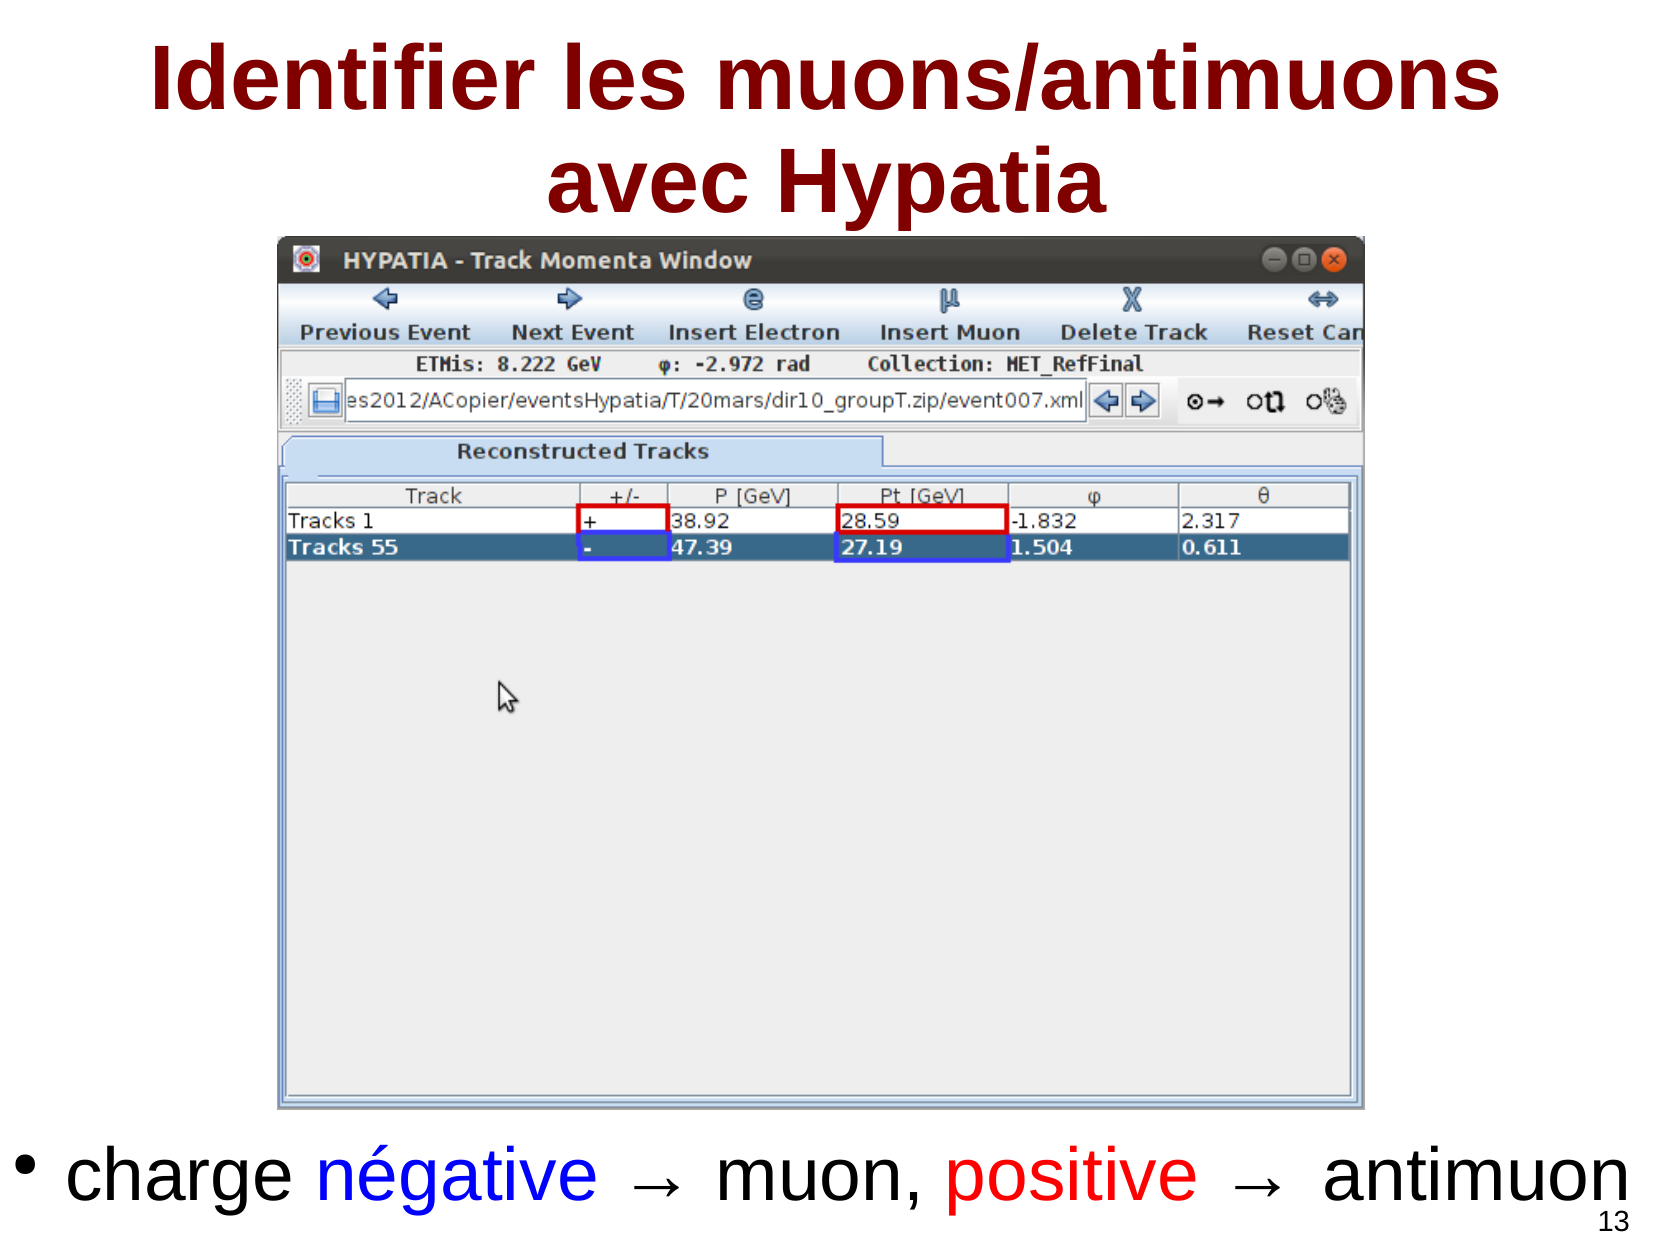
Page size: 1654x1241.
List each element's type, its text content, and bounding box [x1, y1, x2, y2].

picture [277, 236, 1365, 1110]
title Identifier les muons/antimuons avec Hypatia [82, 25, 1571, 233]
list charge négative → muon, positive → antimuon [0, 1110, 1654, 1241]
